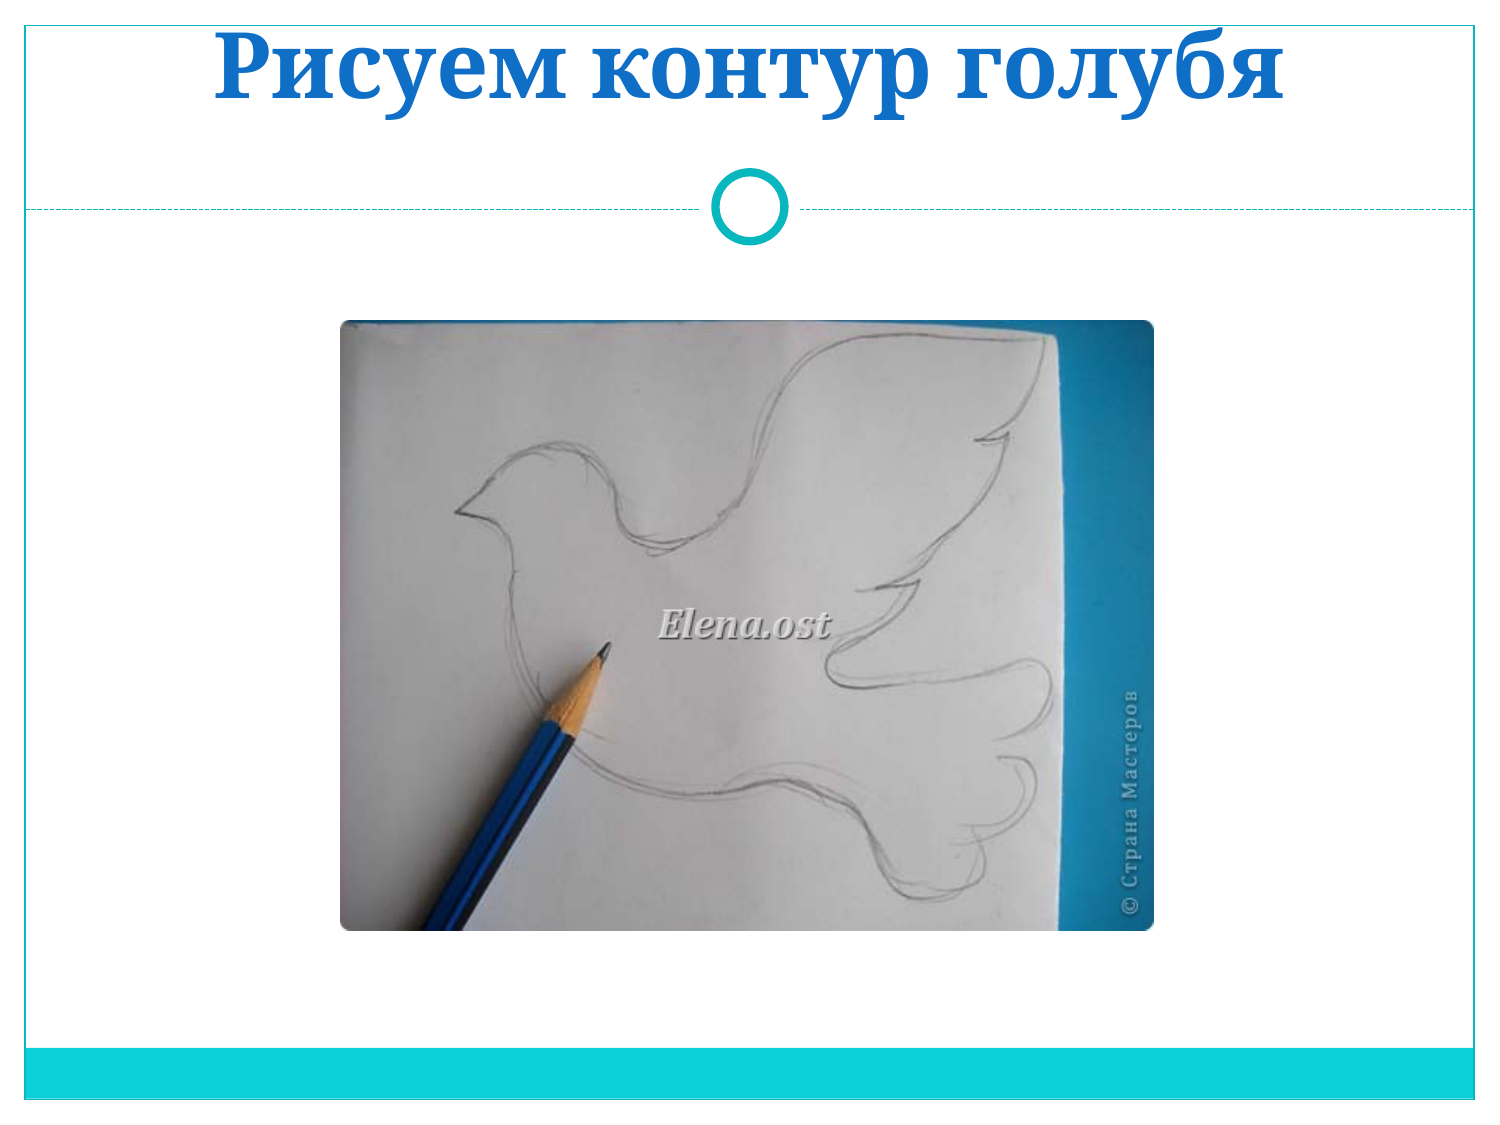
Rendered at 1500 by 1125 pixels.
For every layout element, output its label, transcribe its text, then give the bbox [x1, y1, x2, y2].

picture [340, 320, 1154, 931]
title Рисуем контур голубя [49, 0, 1450, 209]
